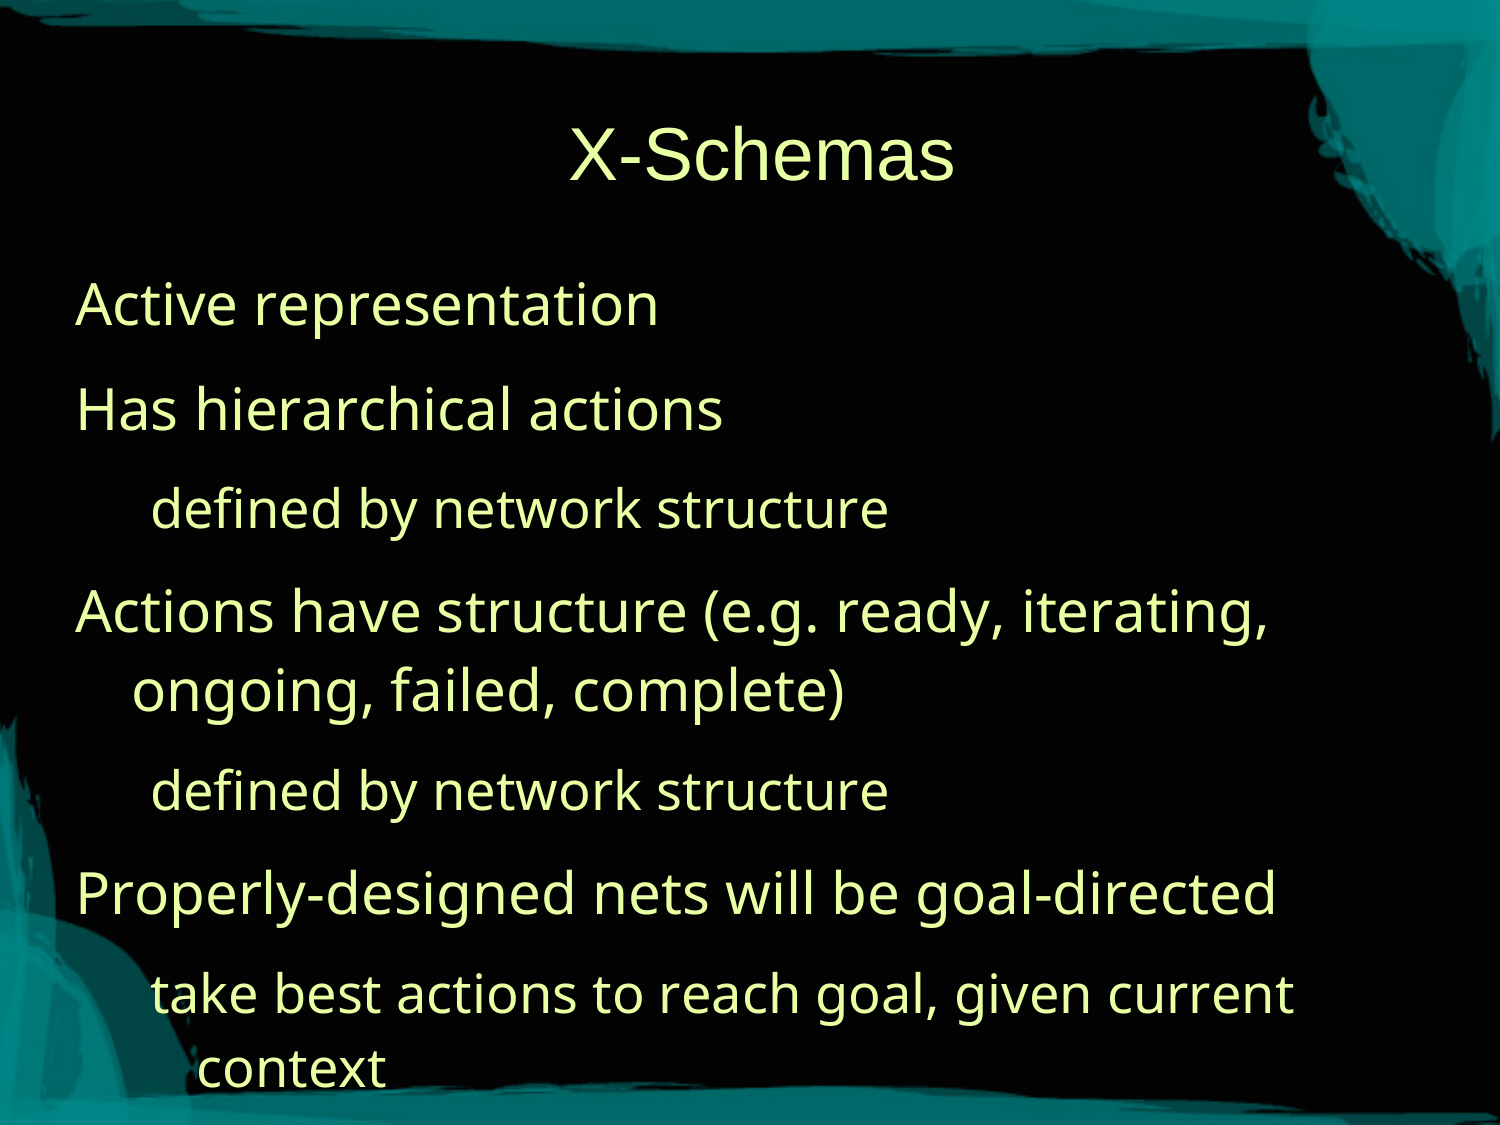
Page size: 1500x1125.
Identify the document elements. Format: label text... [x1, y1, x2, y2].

title X-Schemas [262, 7, 1263, 263]
picture [0, 0, 1500, 1125]
list Active representation Has hierarchical actions defined by network structure Actions have structure (e.g. ready, iterating, ongoing, failed, complete) defined by network structure Properly-designed nets will be goal-directed take best actions to reach goal, given current context related to “reinforcement learning” [75, 263, 1425, 1125]
